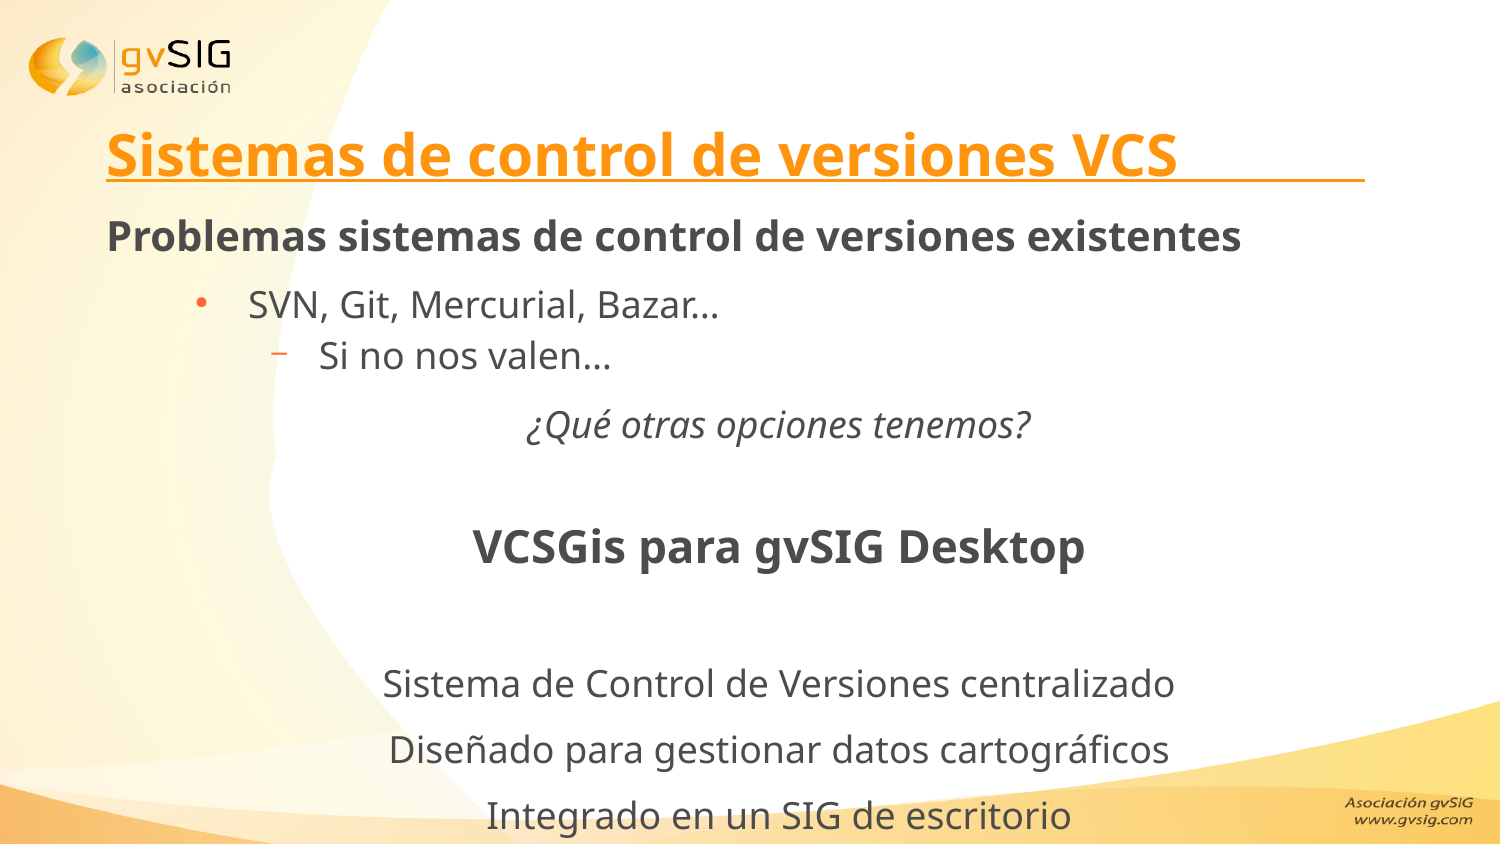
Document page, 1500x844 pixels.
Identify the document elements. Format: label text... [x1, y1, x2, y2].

picture [0, 0, 1500, 844]
list Problemas sistemas de control de versiones existentes SVN, Git, Mercurial, Bazar… Si no nos valen… ¿Qué otras opciones tenemos? VCSGis para gvSIG Desktop Sistema de Control de Versiones centralizado Diseñado para gestionar datos cartográficos Integrado en un SIG de escritorio [106, 206, 1453, 836]
title Sistemas de control de versiones VCS [106, 115, 1457, 193]
